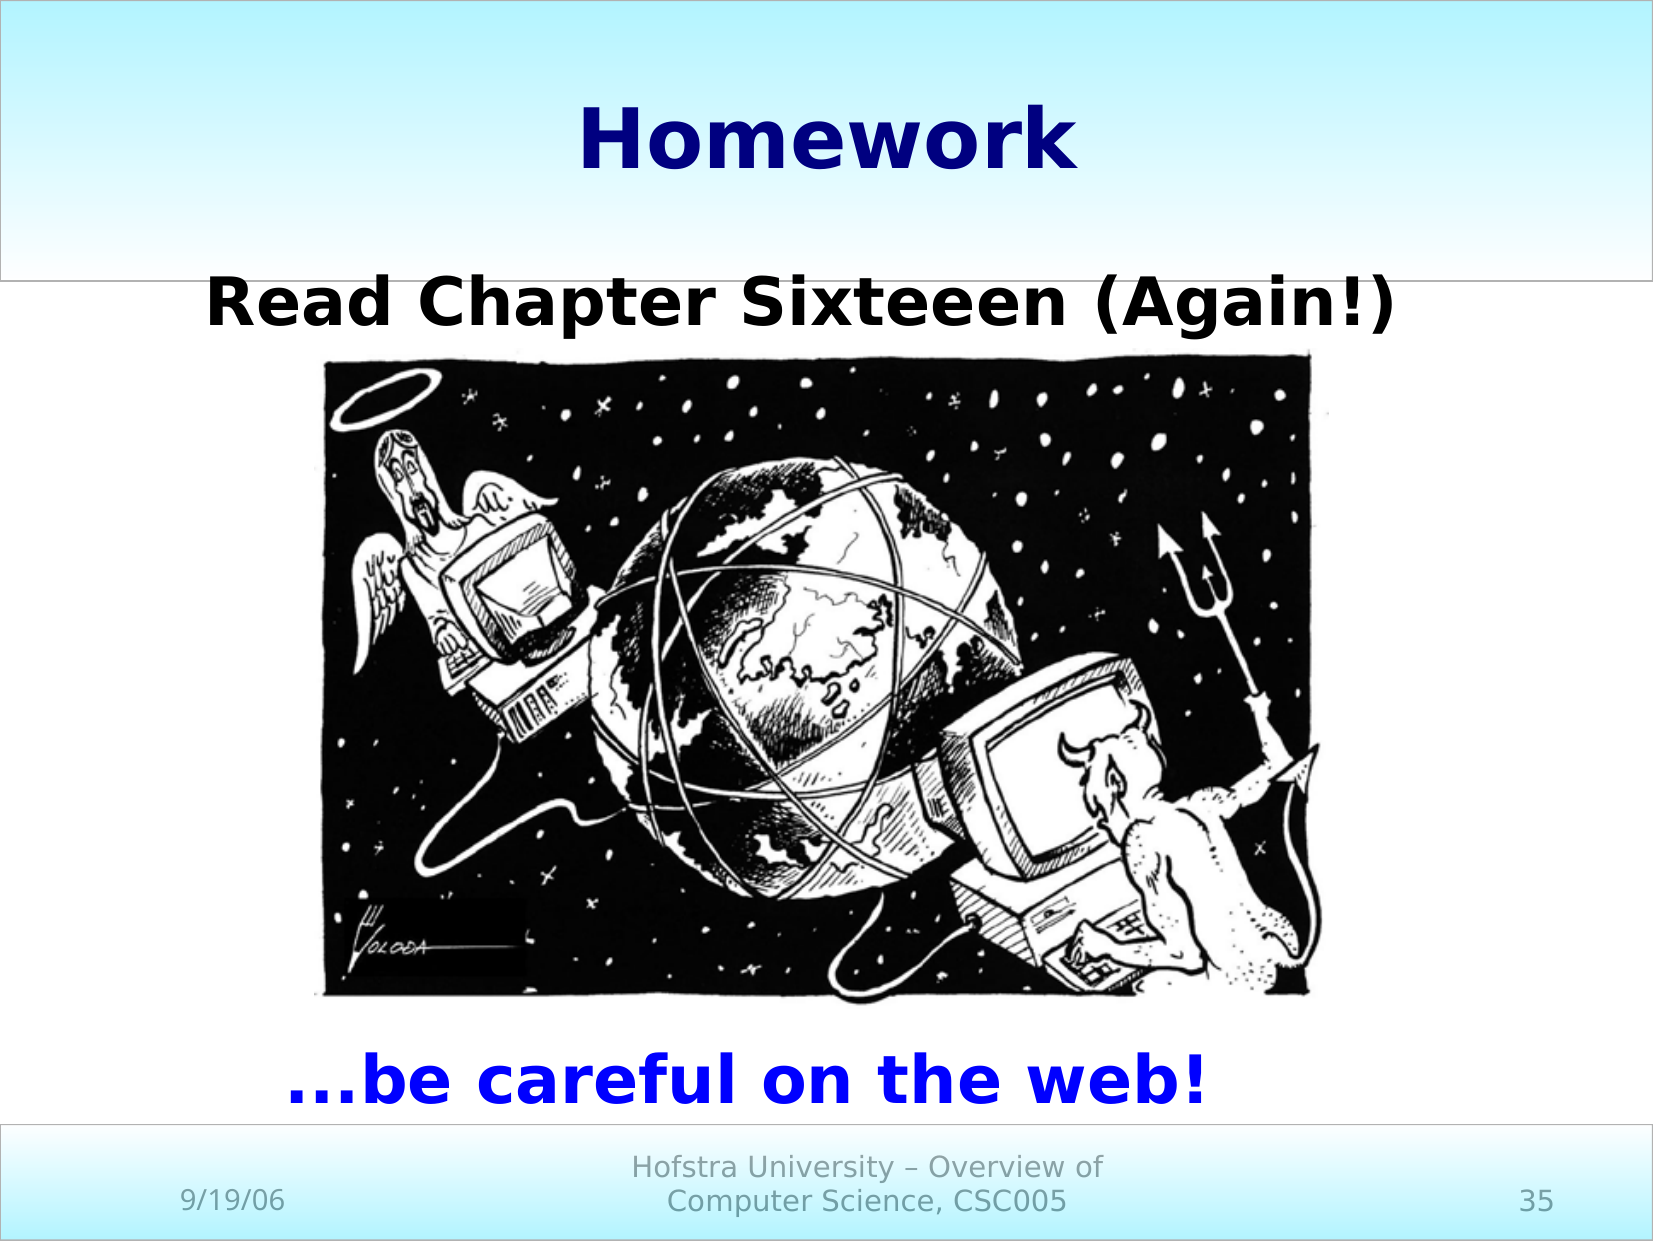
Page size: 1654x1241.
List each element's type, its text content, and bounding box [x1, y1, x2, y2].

title Homework [78, 77, 1576, 203]
list Read Chapter Sixteeen (Again!) ...be careful on the web! [204, 263, 1642, 1241]
picture [314, 348, 1329, 1009]
